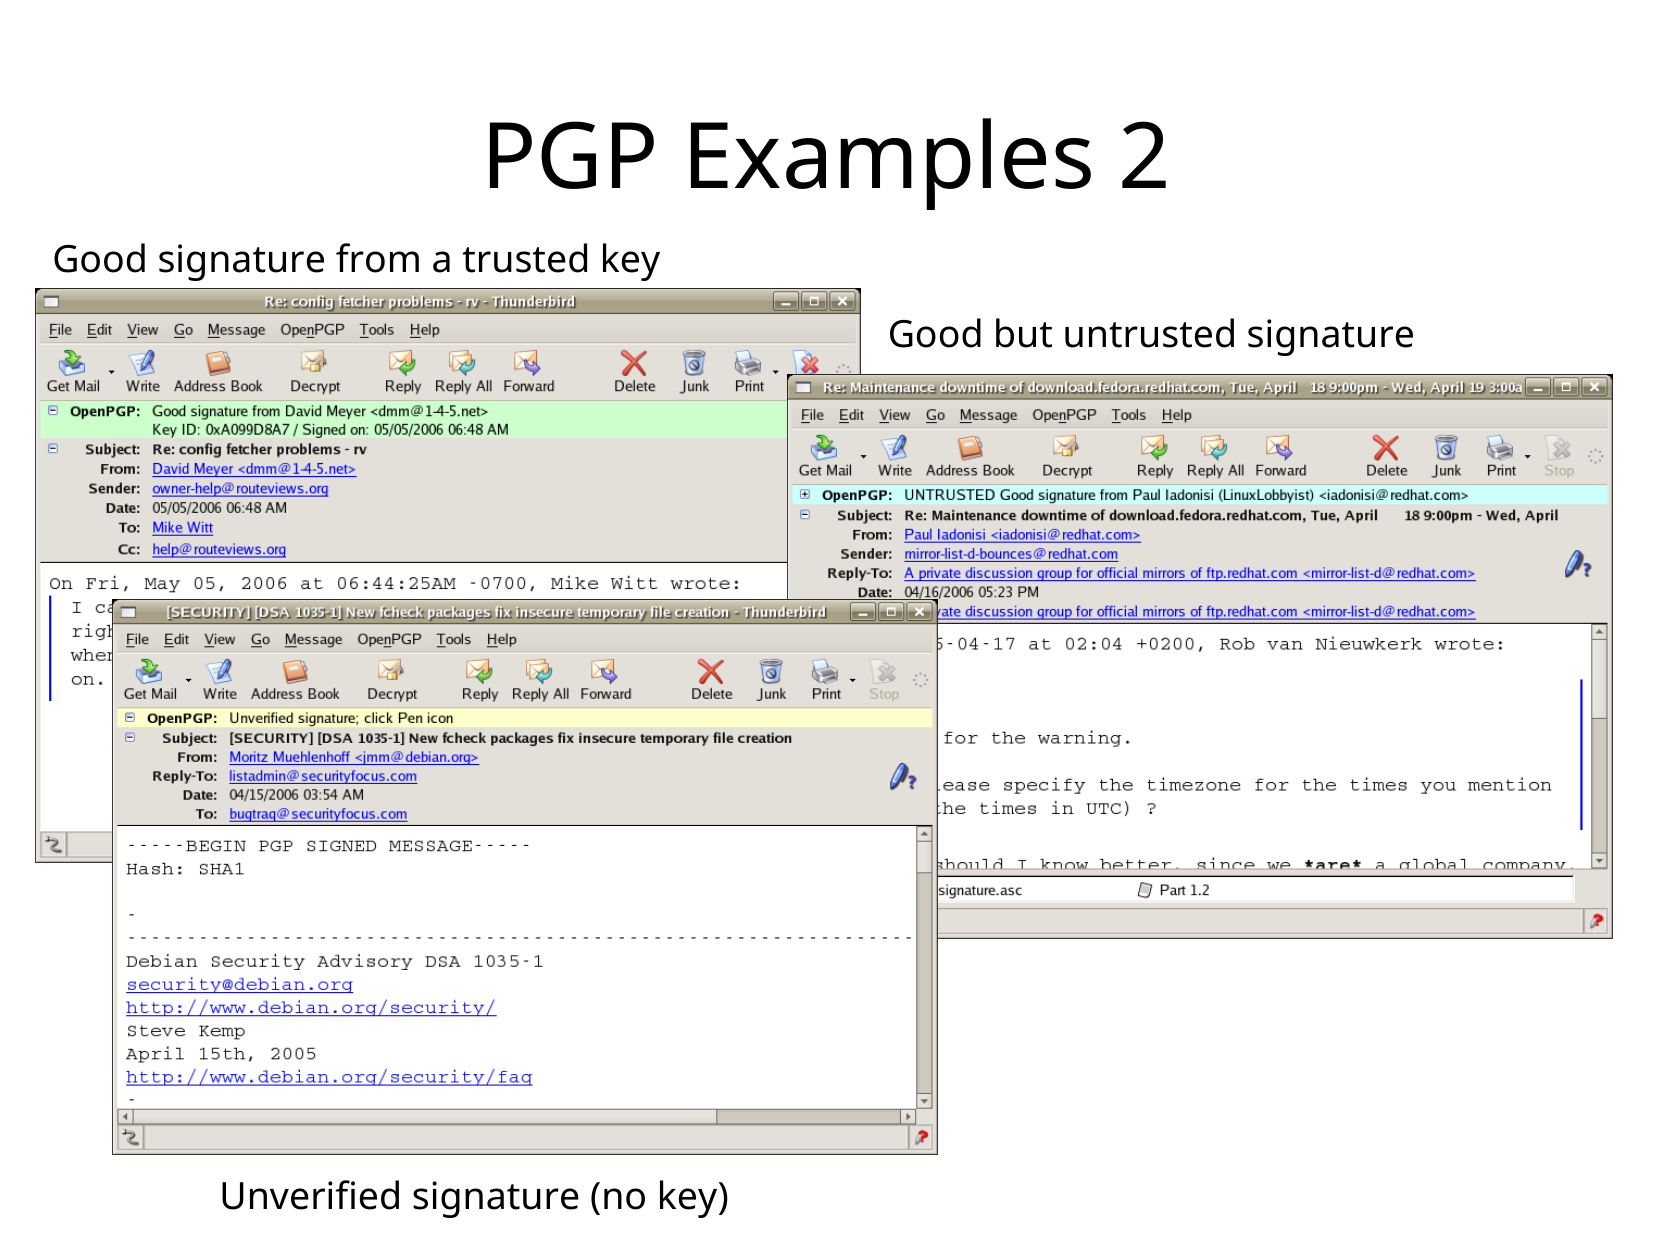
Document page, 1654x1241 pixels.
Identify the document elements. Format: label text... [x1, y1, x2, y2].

picture [35, 288, 1613, 1155]
text_box Good but untrusted signature [873, 300, 1388, 361]
text_box Good signature from a trusted key [37, 225, 634, 286]
text_box Unverified signature (no key) [204, 1162, 713, 1223]
title PGP Examples 2 [82, 49, 1571, 257]
